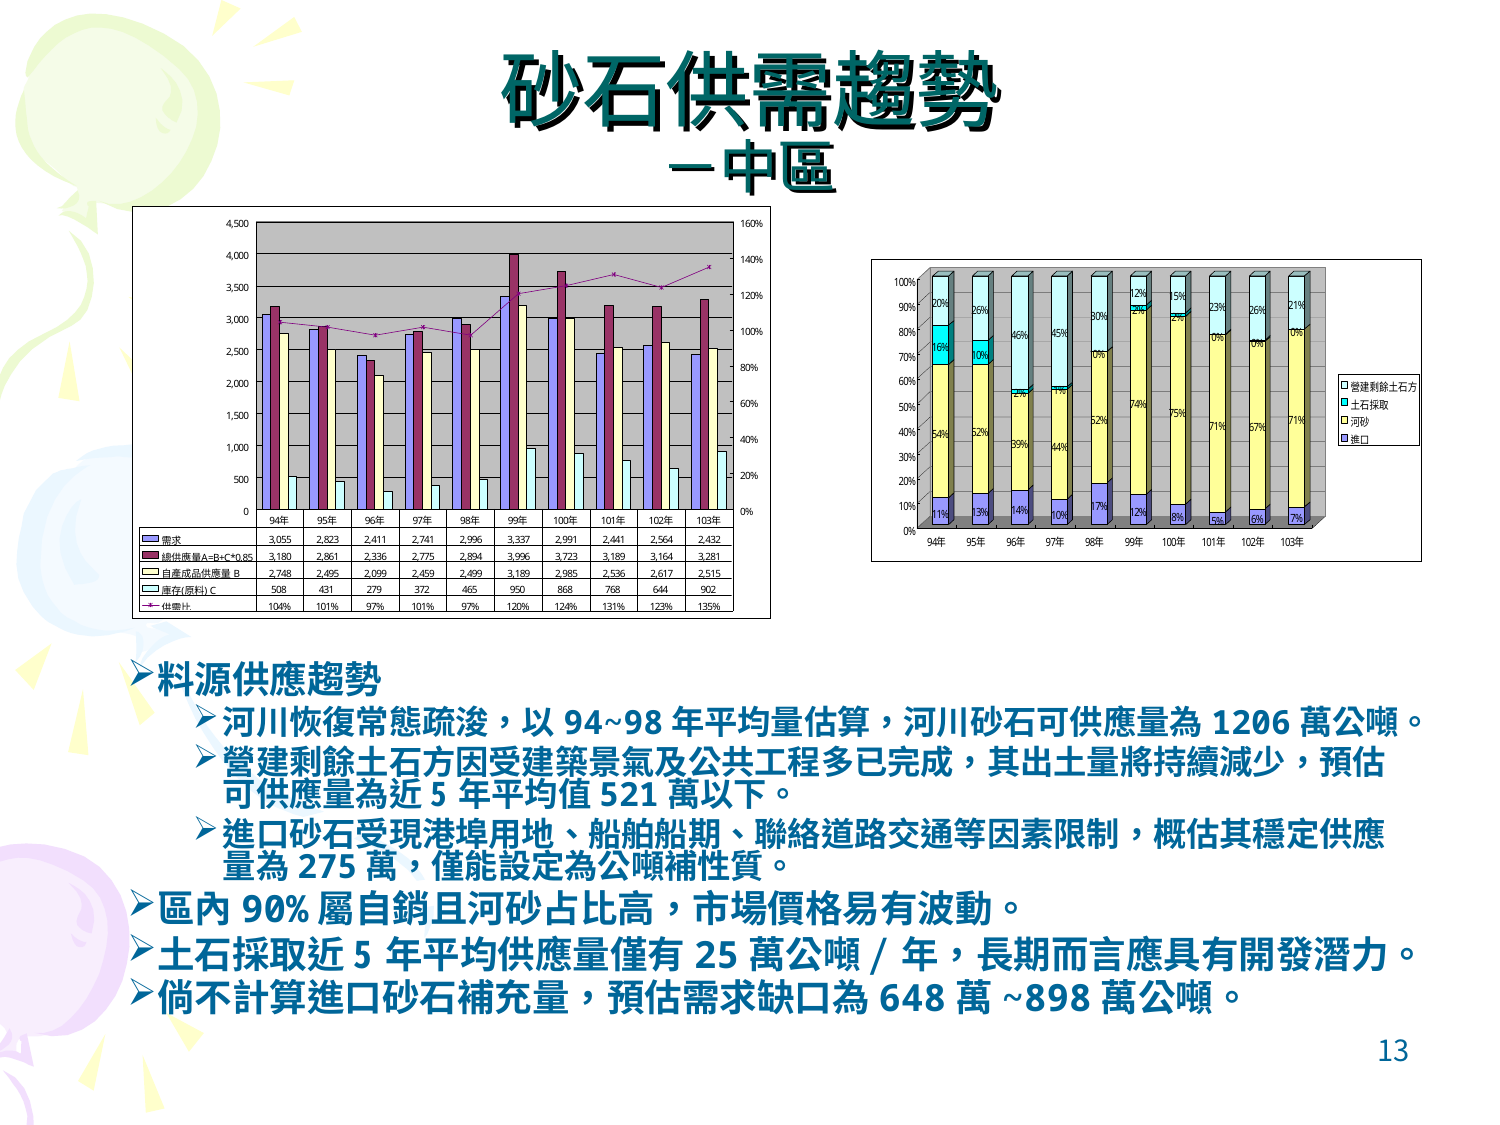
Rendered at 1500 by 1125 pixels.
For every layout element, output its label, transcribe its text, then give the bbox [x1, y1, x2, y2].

picture [868, 255, 1426, 565]
title 砂石供需趨勢 －中區 [72, 16, 1426, 233]
text_box <編號> [1074, 1024, 1426, 1100]
list 料源供應趨勢 河川恢復常態疏浚，以94~98年平均量估算，河川砂石可供應量為1206萬公噸。 營建剩餘土石方因受建築景氣及公共工程多已完成，其出土量將持續減少，預估可供應量為近5年平均值521萬以下。 進口砂石受現港埠用地、船舶船期、聯絡道路交通等因素限制，概估其穩定供應量為275萬，僅能設定為公噸補性質。 區內90%屬自銷且河砂占比高，市場價格易有波動。 土石採取近5年平均供應量僅有25萬公噸/年，長期而言應具有開發潛力。 倘不計算進口砂石補充量，預估需求缺口為648萬~898萬公噸。 [112, 656, 1427, 1047]
picture [129, 203, 774, 622]
